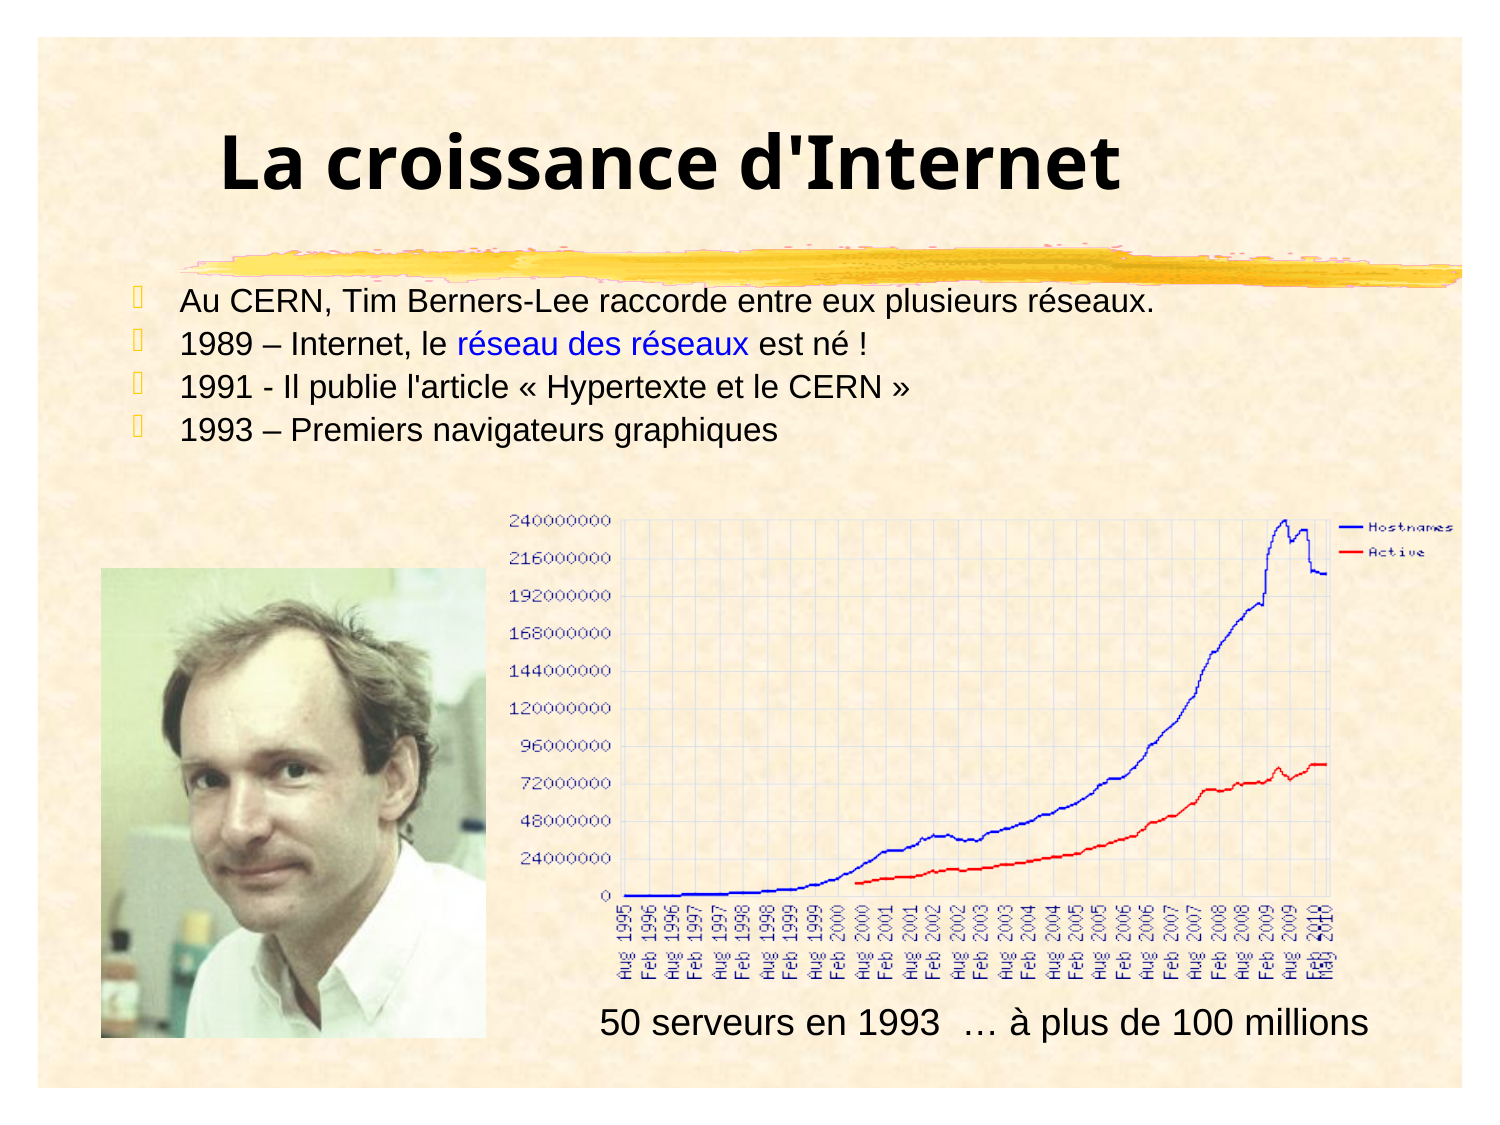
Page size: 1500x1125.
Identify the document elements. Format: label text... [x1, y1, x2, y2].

text_box Au CERN, Tim Berners-Lee raccorde entre eux plusieurs réseaux. 1989 – Internet, le réseau des réseaux est né ! 1991 - Il publie l'article « Hypertexte et le CERN » 1993 – Premiers navigateurs graphiques [37, 282, 1402, 499]
title La croissance d'Internet [203, 72, 1439, 248]
picture [37, 37, 1463, 1088]
text_box 50 serveurs en 1993 … à plus de 100 millions [572, 994, 1456, 1066]
